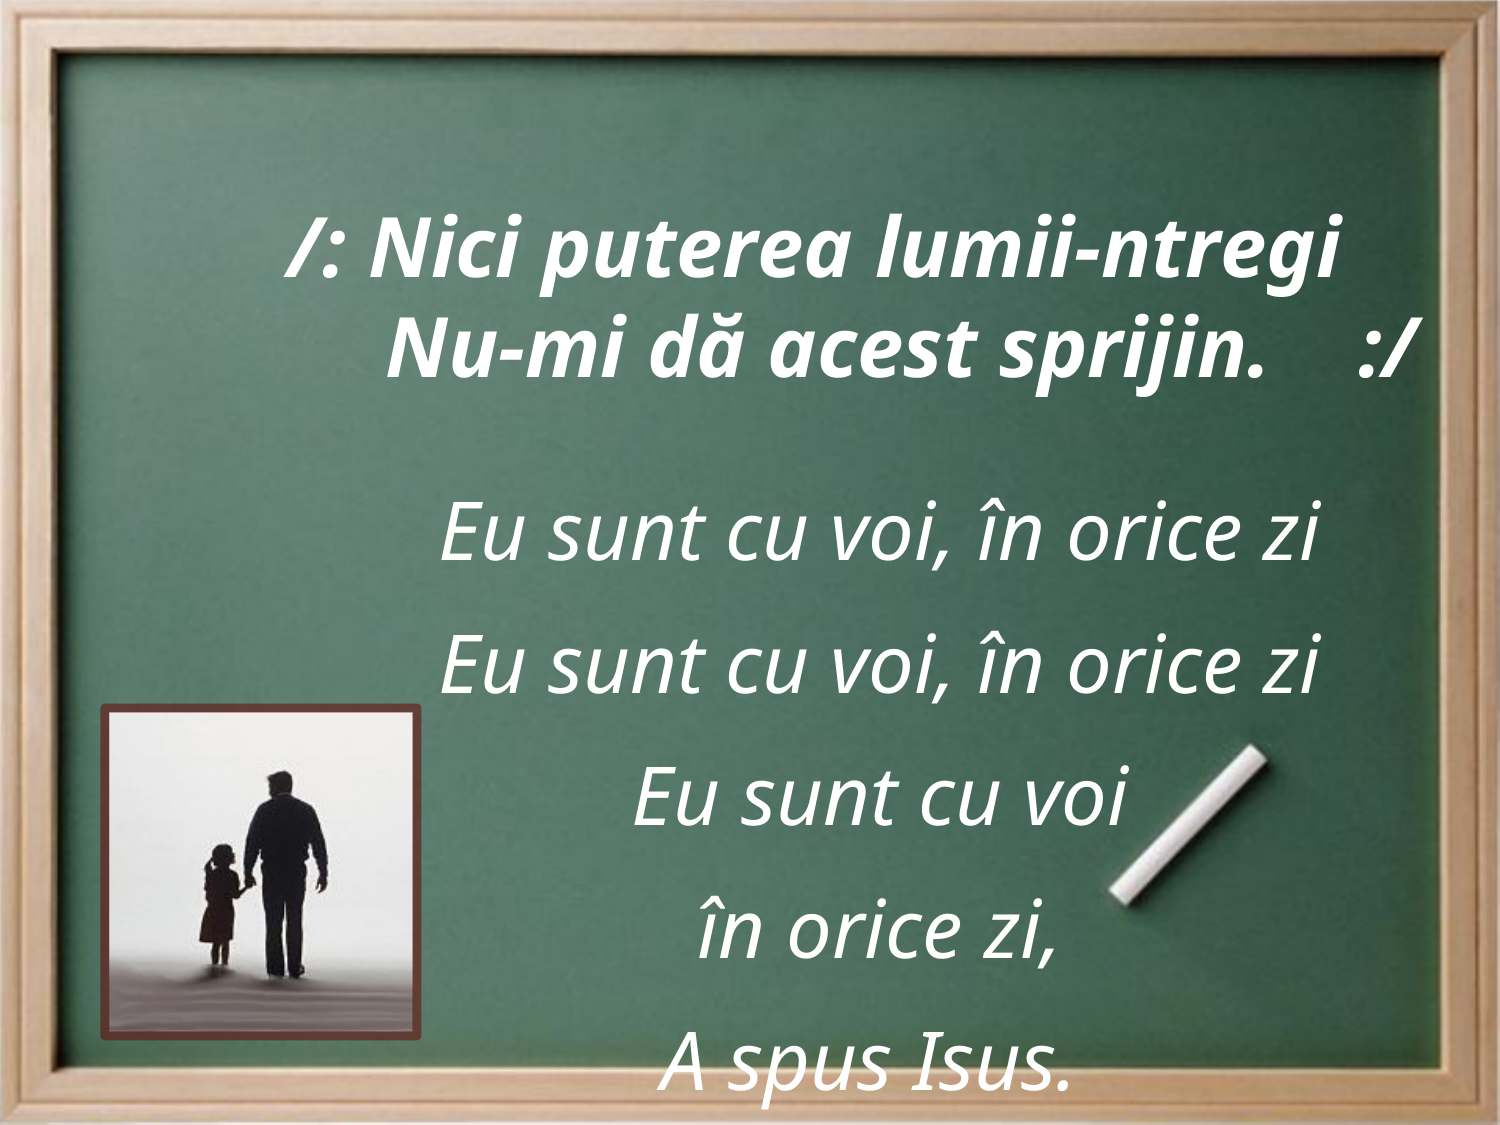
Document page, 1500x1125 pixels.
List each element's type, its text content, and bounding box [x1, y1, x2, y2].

text_box Eu sunt cu voi, în orice zi Eu sunt cu voi, în orice zi Eu sunt cu voi în orice zi, A spus Isus. [317, 509, 1443, 1057]
title /: Nici puterea lumii-ntregi Nu-mi dă acest sprijin. :/ [177, 173, 1453, 415]
picture [0, 0, 1500, 1125]
